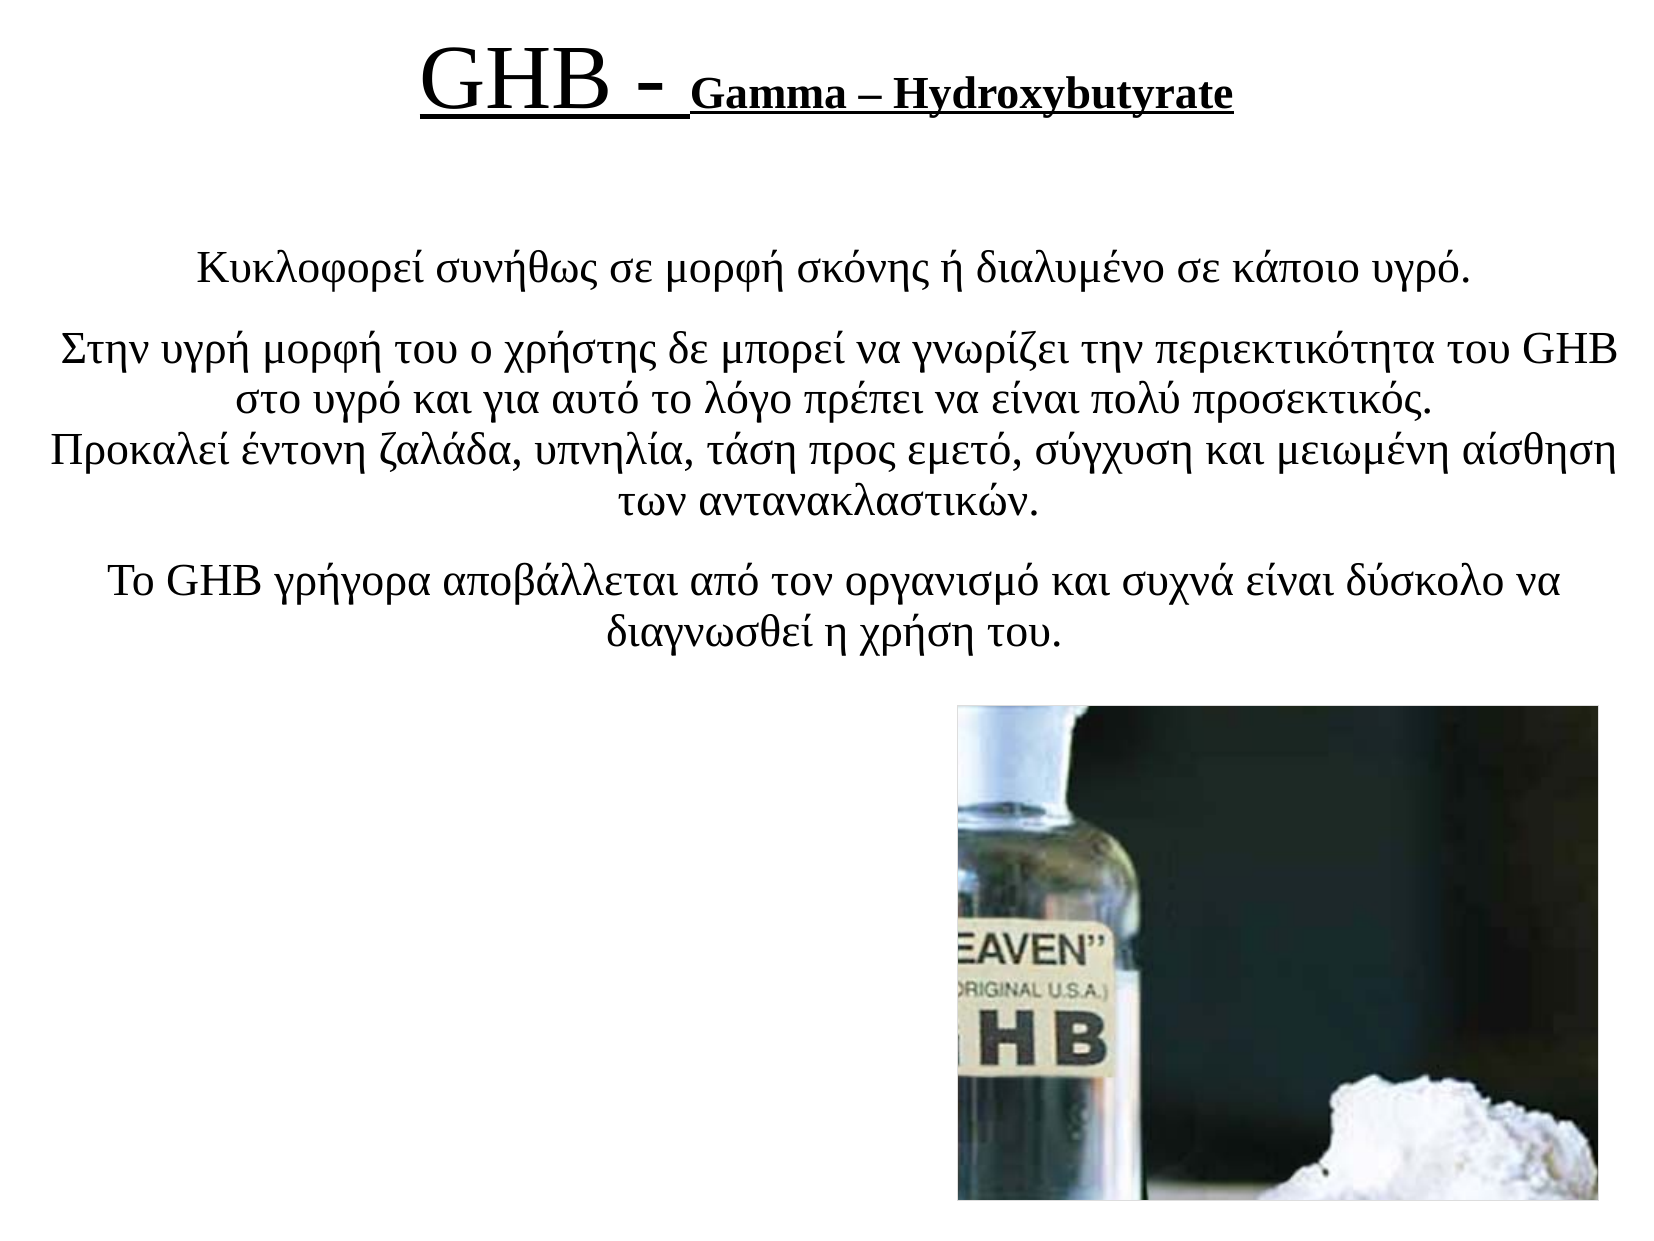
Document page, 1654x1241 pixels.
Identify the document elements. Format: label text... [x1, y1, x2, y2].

title GHB - Gamma – Hydroxybutyrate [82, 26, 1571, 129]
text_box [957, 705, 1599, 1201]
list Κυκλοφορεί συνήθως σε μορφή σκόνης ή διαλυμένο σε κάποιο υγρό. Στην υγρή μορφή του ο χρήστης δε μπορεί να γνωρίζει την περιεκτικότητα του GHB στο υγρό και για αυτό το λόγο πρέπει να είναι πολύ προσεκτικός. Προκαλεί έντονη ζαλάδα, υπνηλία, τάση προς εμετό, σύγχυση και μειωμένη αίσθηση των αντανακλαστικών. Το GHB γρήγορα αποβάλλεται από τον οργανισμό και συχνά είναι δύσκολο να διαγνωσθεί η χρήση του. [15, 133, 1654, 1203]
